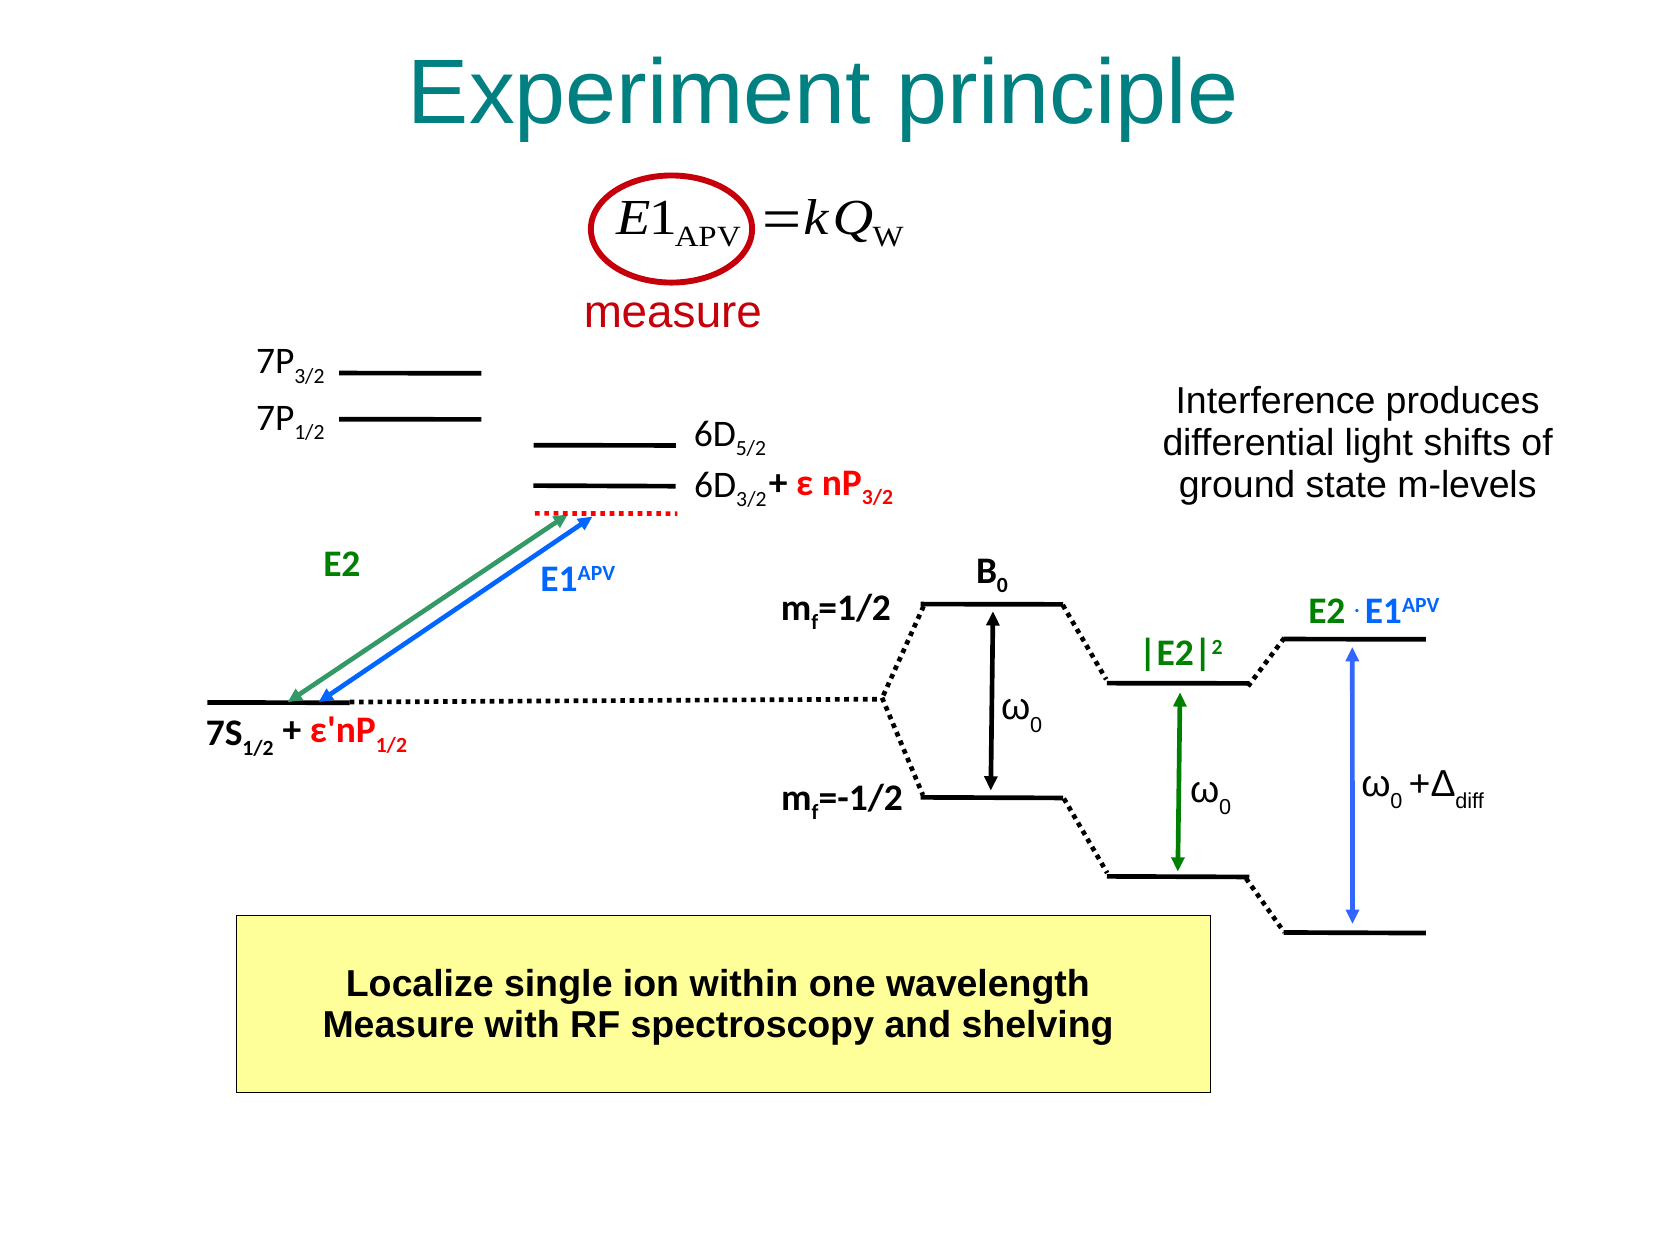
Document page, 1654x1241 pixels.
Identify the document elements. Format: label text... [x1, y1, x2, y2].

text_box B0 [961, 537, 1023, 606]
text_box 6D3/2 [679, 450, 754, 519]
text_box + ε'nP1/2 [262, 697, 423, 765]
text_box [1201, 915, 1211, 1093]
text_box measure [590, 306, 600, 322]
text_box 7P3/2 [241, 327, 340, 396]
text_box 7P1/2 [241, 396, 340, 452]
text_box + ε nP3/2 [754, 450, 983, 524]
text_box Interference produces differential light shifts of ground state m-levels [1092, 372, 1623, 520]
text_box measure [568, 274, 837, 322]
title Experiment principle [0, 36, 1648, 148]
text_box ω0 [986, 678, 1058, 745]
text_box E1APV [525, 545, 631, 607]
text_box ω0 [1175, 761, 1264, 827]
chart [606, 183, 627, 196]
chart [716, 183, 916, 260]
text_box E2 . E1APV [1293, 577, 1455, 640]
text_box [590, 175, 753, 274]
text_box mf=1/2 [766, 574, 907, 642]
text_box |E2|2 [1124, 619, 1238, 681]
text_box measure [604, 306, 614, 322]
text_box 7S1/2 [190, 699, 294, 768]
text_box ω0 +Δdiff [1346, 755, 1524, 821]
text_box Localize single ion within one wavelength Measure with RF spectroscopy and shelving [236, 915, 1201, 1093]
text_box E2 [308, 529, 376, 592]
text_box 6D5/2 [679, 399, 782, 450]
text_box mf=-1/2 [766, 764, 918, 832]
